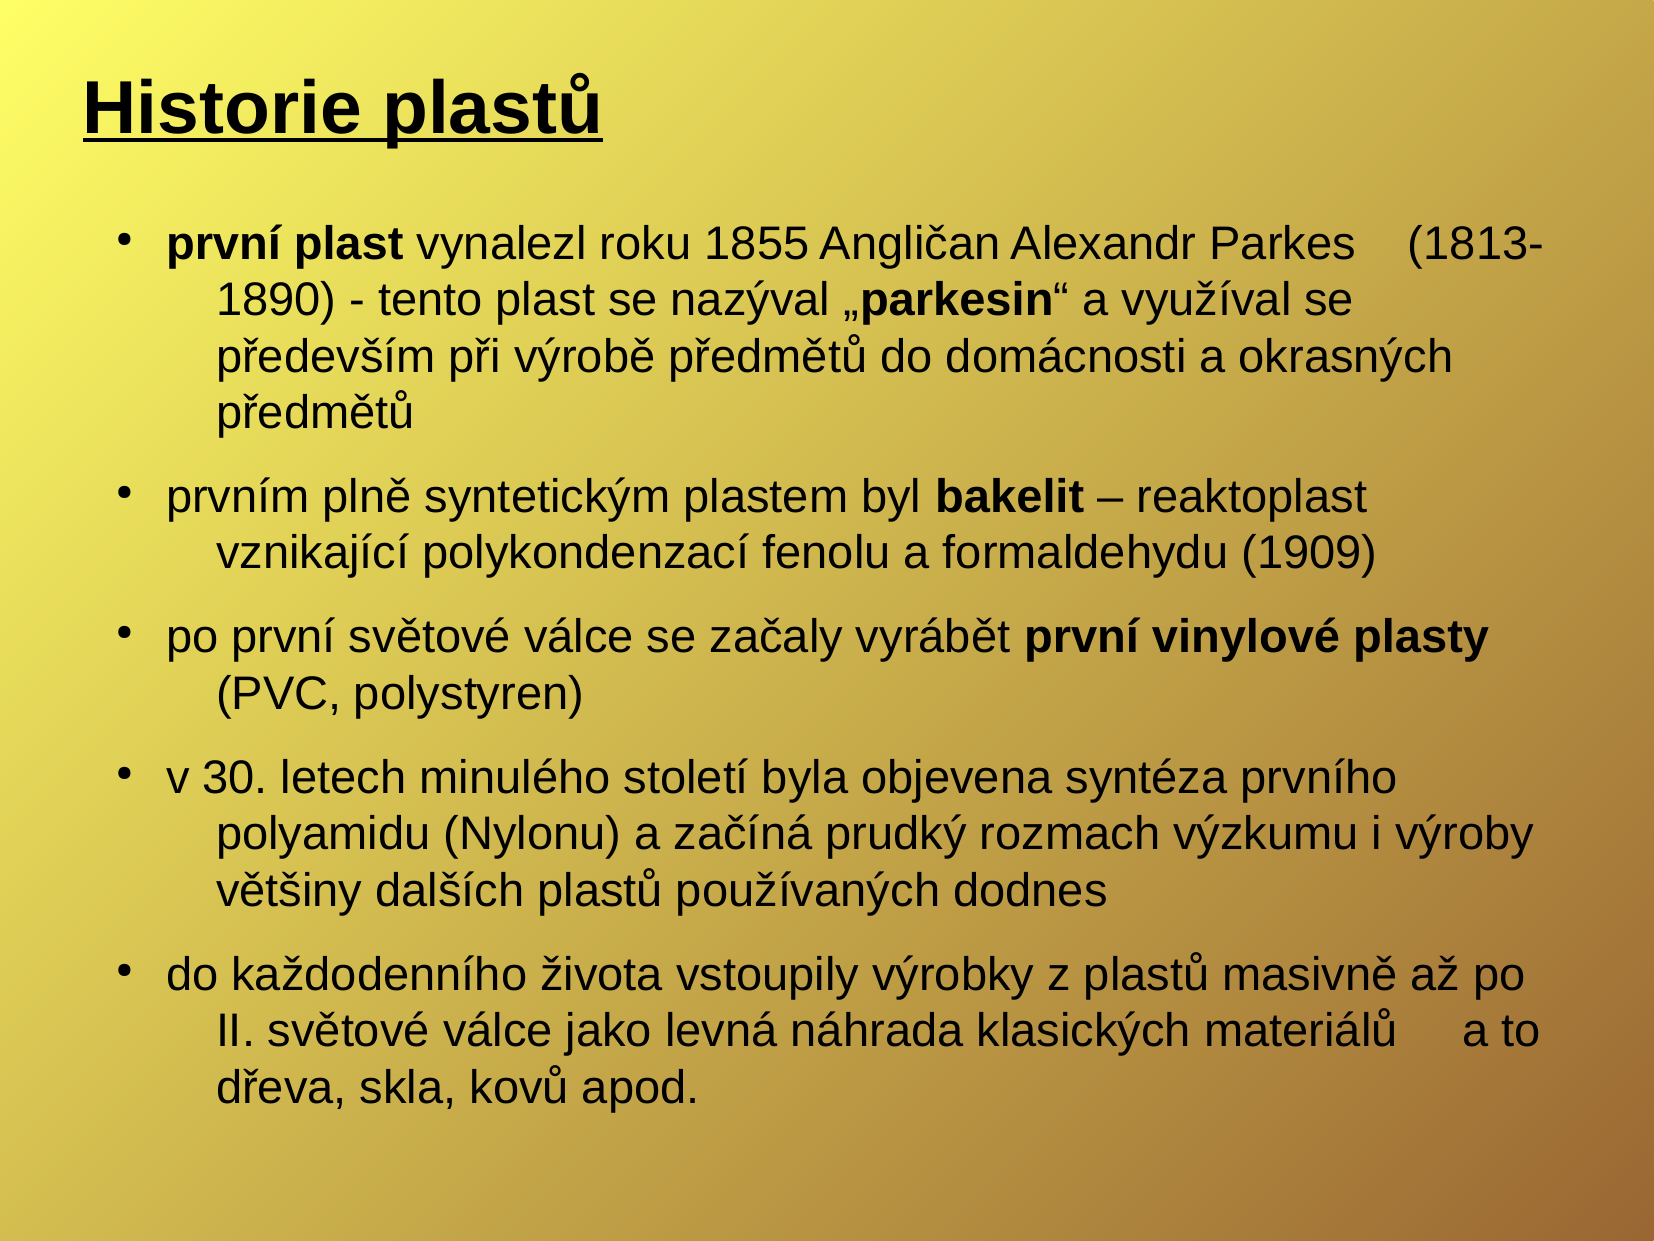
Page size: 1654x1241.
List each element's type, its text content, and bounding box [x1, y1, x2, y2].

title Historie plastů [82, 0, 1571, 208]
list první plast vynalezl roku 1855 Angličan Alexandr Parkes (1813-1890) - tento plast se nazýval „parkesin“ a využíval se především při výrobě předmětů do domácnosti a okrasných předmětů prvním plně syntetickým plastem byl bakelit – reaktoplast vznikající polykondenzací fenolu a formaldehydu (1909) po první světové válce se začaly vyrábět první vinylové plasty (PVC, polystyren) v 30. letech minulého století byla objevena syntéza prvního polyamidu (Nylonu) a začíná prudký rozmach výzkumu i výroby většiny dalších plastů používaných dodnes do každodenního života vstoupily výrobky z plastů masivně až po II. světové válce jako levná náhrada klasických materiálů a to dřeva, skla, kovů apod. [82, 212, 1571, 1117]
